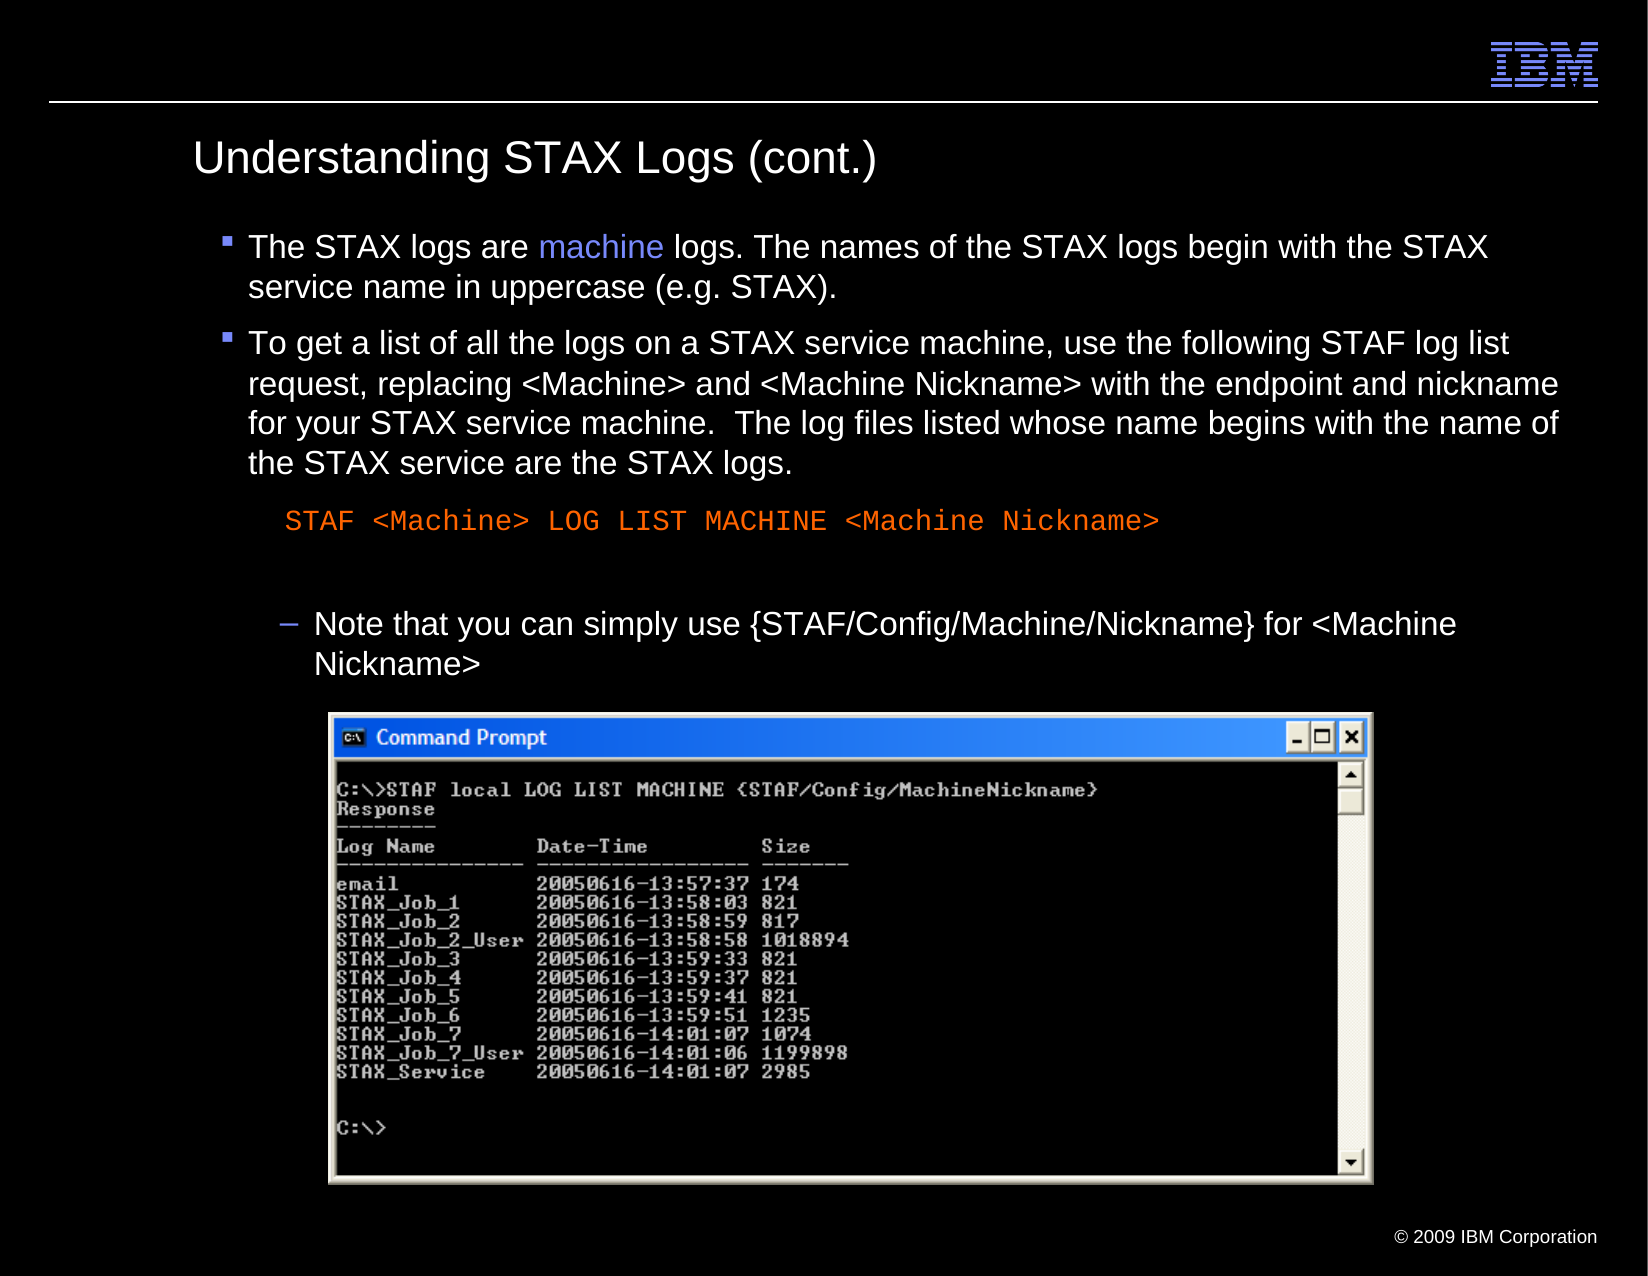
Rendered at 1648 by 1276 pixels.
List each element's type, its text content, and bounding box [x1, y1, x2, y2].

text_box The STAX logs are machine logs. The names of the STAX logs begin with the STAX service name in uppercase (e.g. STAX). To get a list of all the logs on a STAX service machine, use the following STAF log list request, replacing <Machine> and <Machine Nickname> with the endpoint and nickname for your STAX service machine. The log files listed whose name begins with the name of the STAX service are the STAX logs. STAF <Machine> LOG LIST MACHINE <Machine Nickname> Note that you can simply use {STAF/Config/Machine/Nickname} for <Machine Nickname> [219, 225, 1570, 734]
picture [328, 712, 1374, 1185]
title Understanding STAX Logs (cont.) [175, 125, 1648, 219]
picture [1491, 42, 1598, 87]
